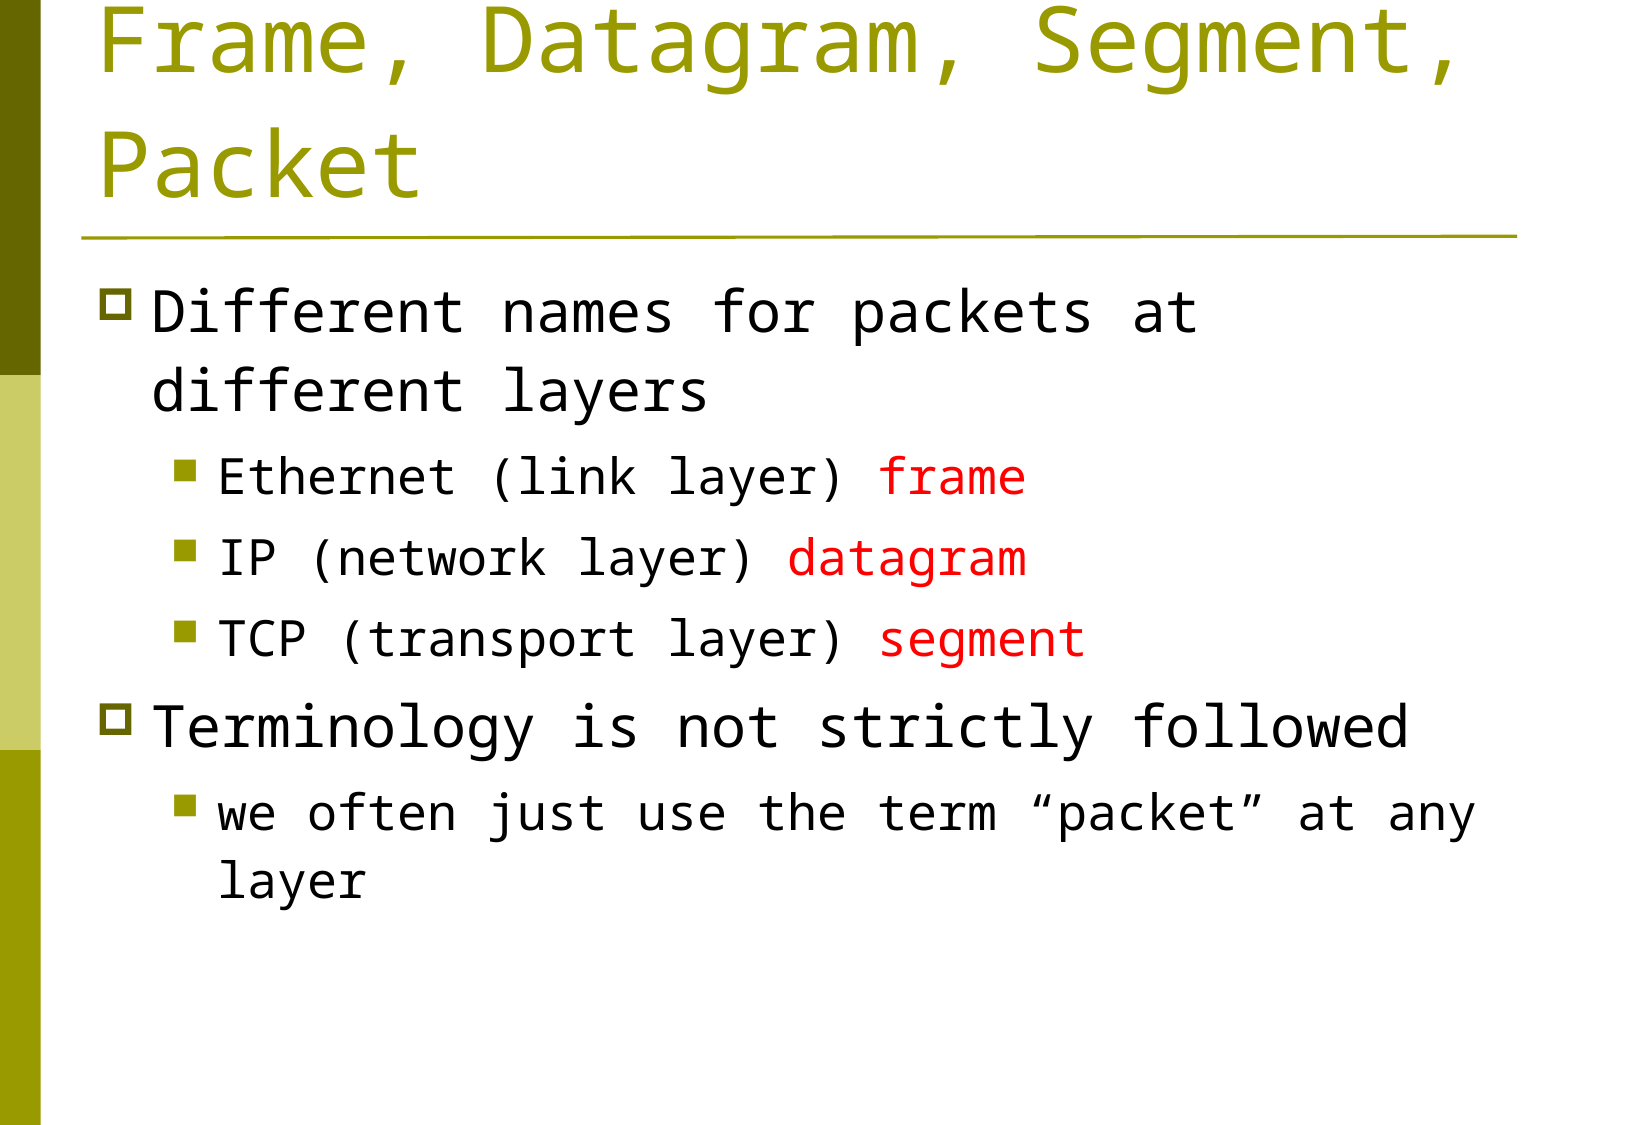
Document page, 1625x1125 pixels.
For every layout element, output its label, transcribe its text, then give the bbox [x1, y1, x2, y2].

title Frame, Datagram, Segment, Packet [81, 2, 1543, 232]
list Different names for packets at different layers Ethernet (link layer) frame IP (network layer) datagram TCP (transport layer) segment Terminology is not strictly followed we often just use the term “packet” at any layer [81, 262, 1543, 1021]
